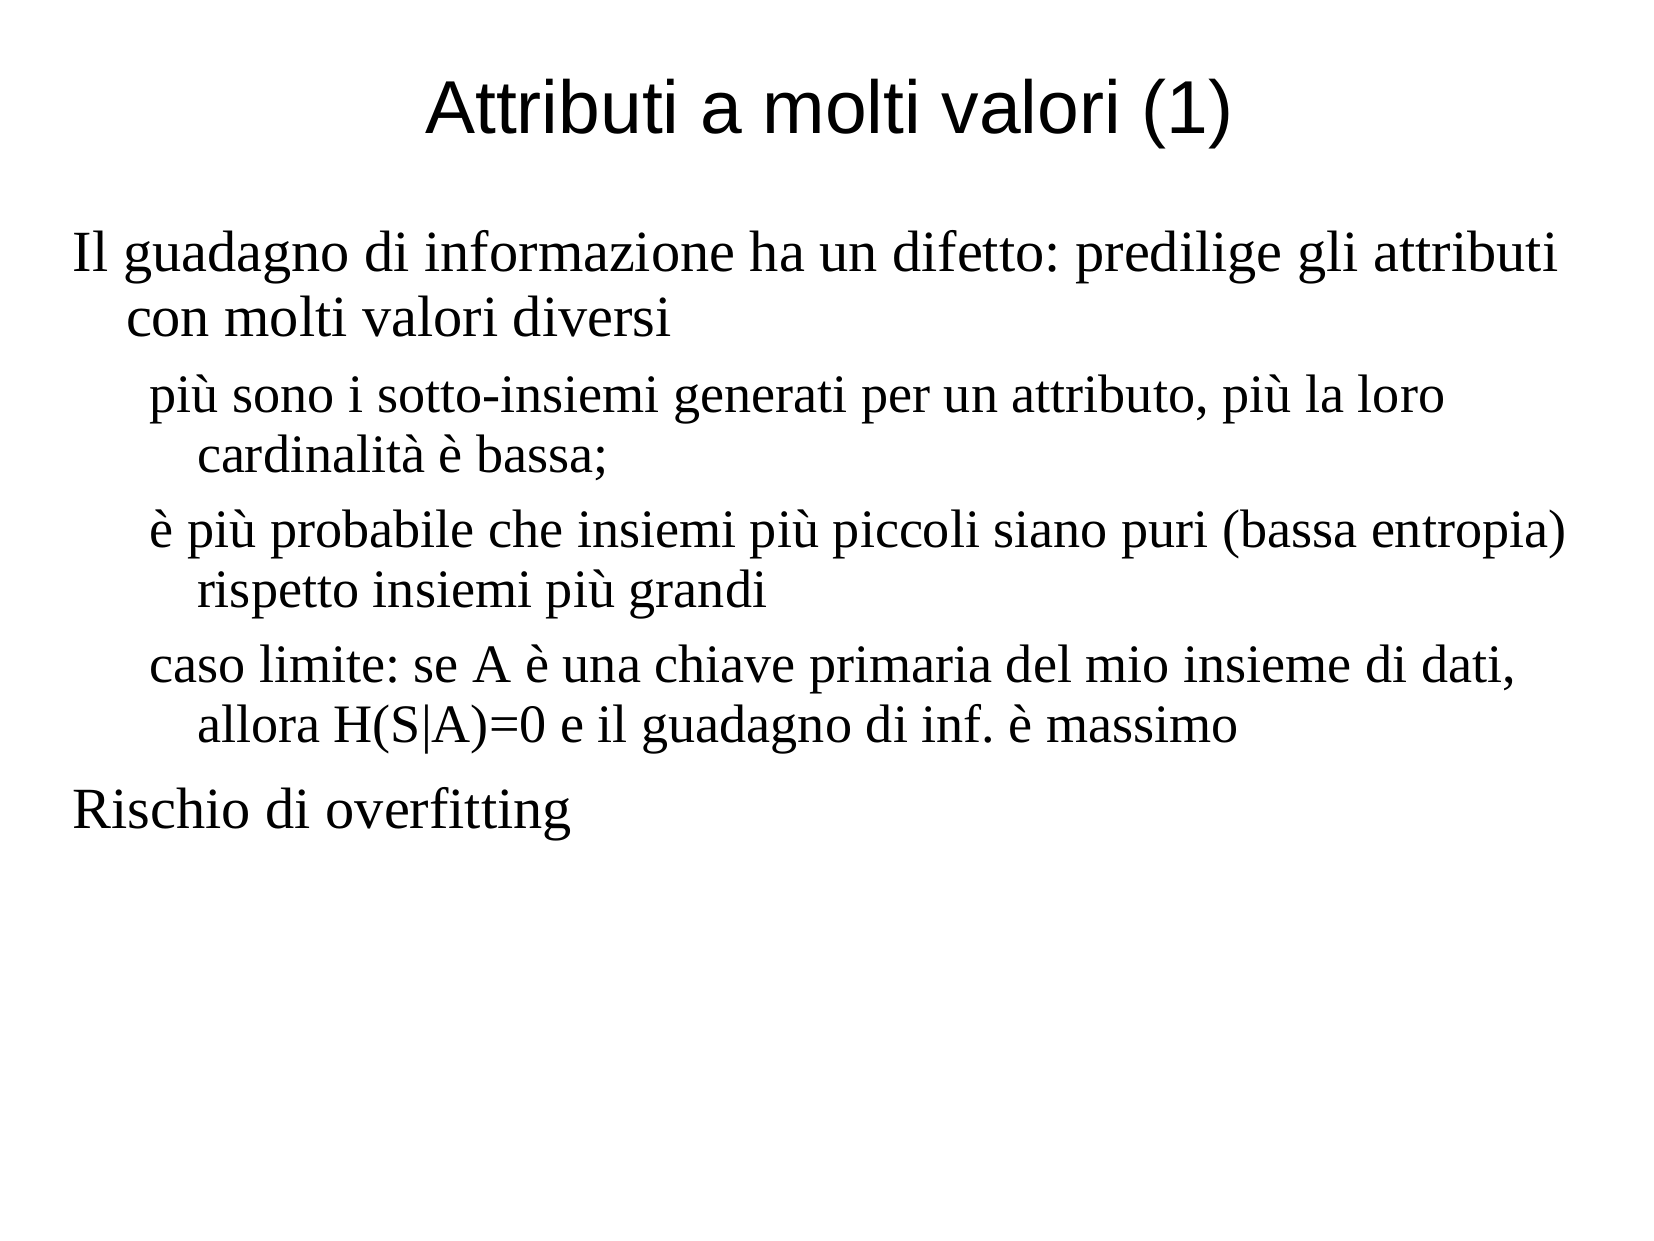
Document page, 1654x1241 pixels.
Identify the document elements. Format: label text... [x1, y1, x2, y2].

title Attributi a molti valori (1) [52, 42, 1608, 173]
list Il guadagno di informazione ha un difetto: predilige gli attributi con molti valori diversi più sono i sotto-insiemi generati per un attributo, più la loro cardinalità è bassa; è più probabile che insiemi più piccoli siano puri (bassa entropia) rispetto insiemi più grandi caso limite: se A è una chiave primaria del mio insieme di dati, allora H(S|A)=0 e il guadagno di inf. è massimo Rischio di overfitting [55, 219, 1605, 1179]
